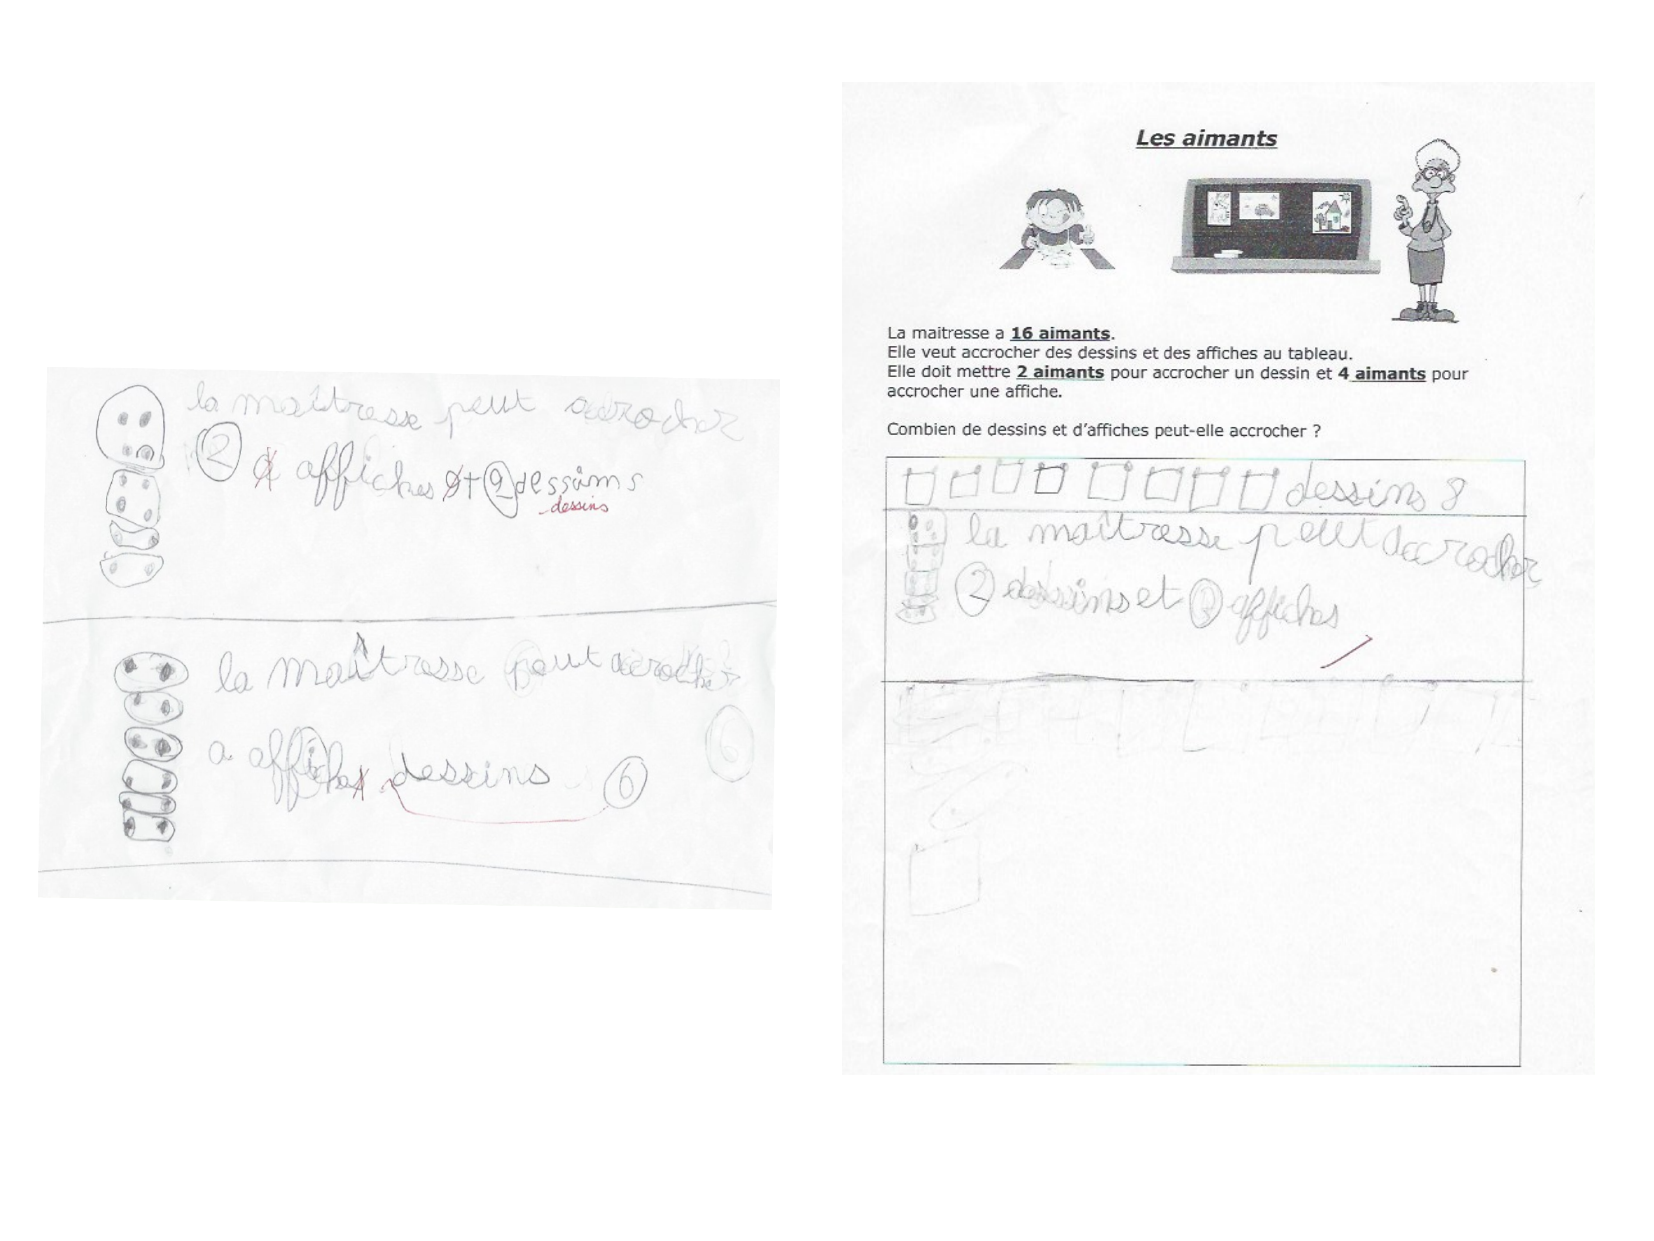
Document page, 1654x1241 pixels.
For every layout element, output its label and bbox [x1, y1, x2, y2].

picture [37, 366, 780, 910]
picture [842, 82, 1595, 1075]
